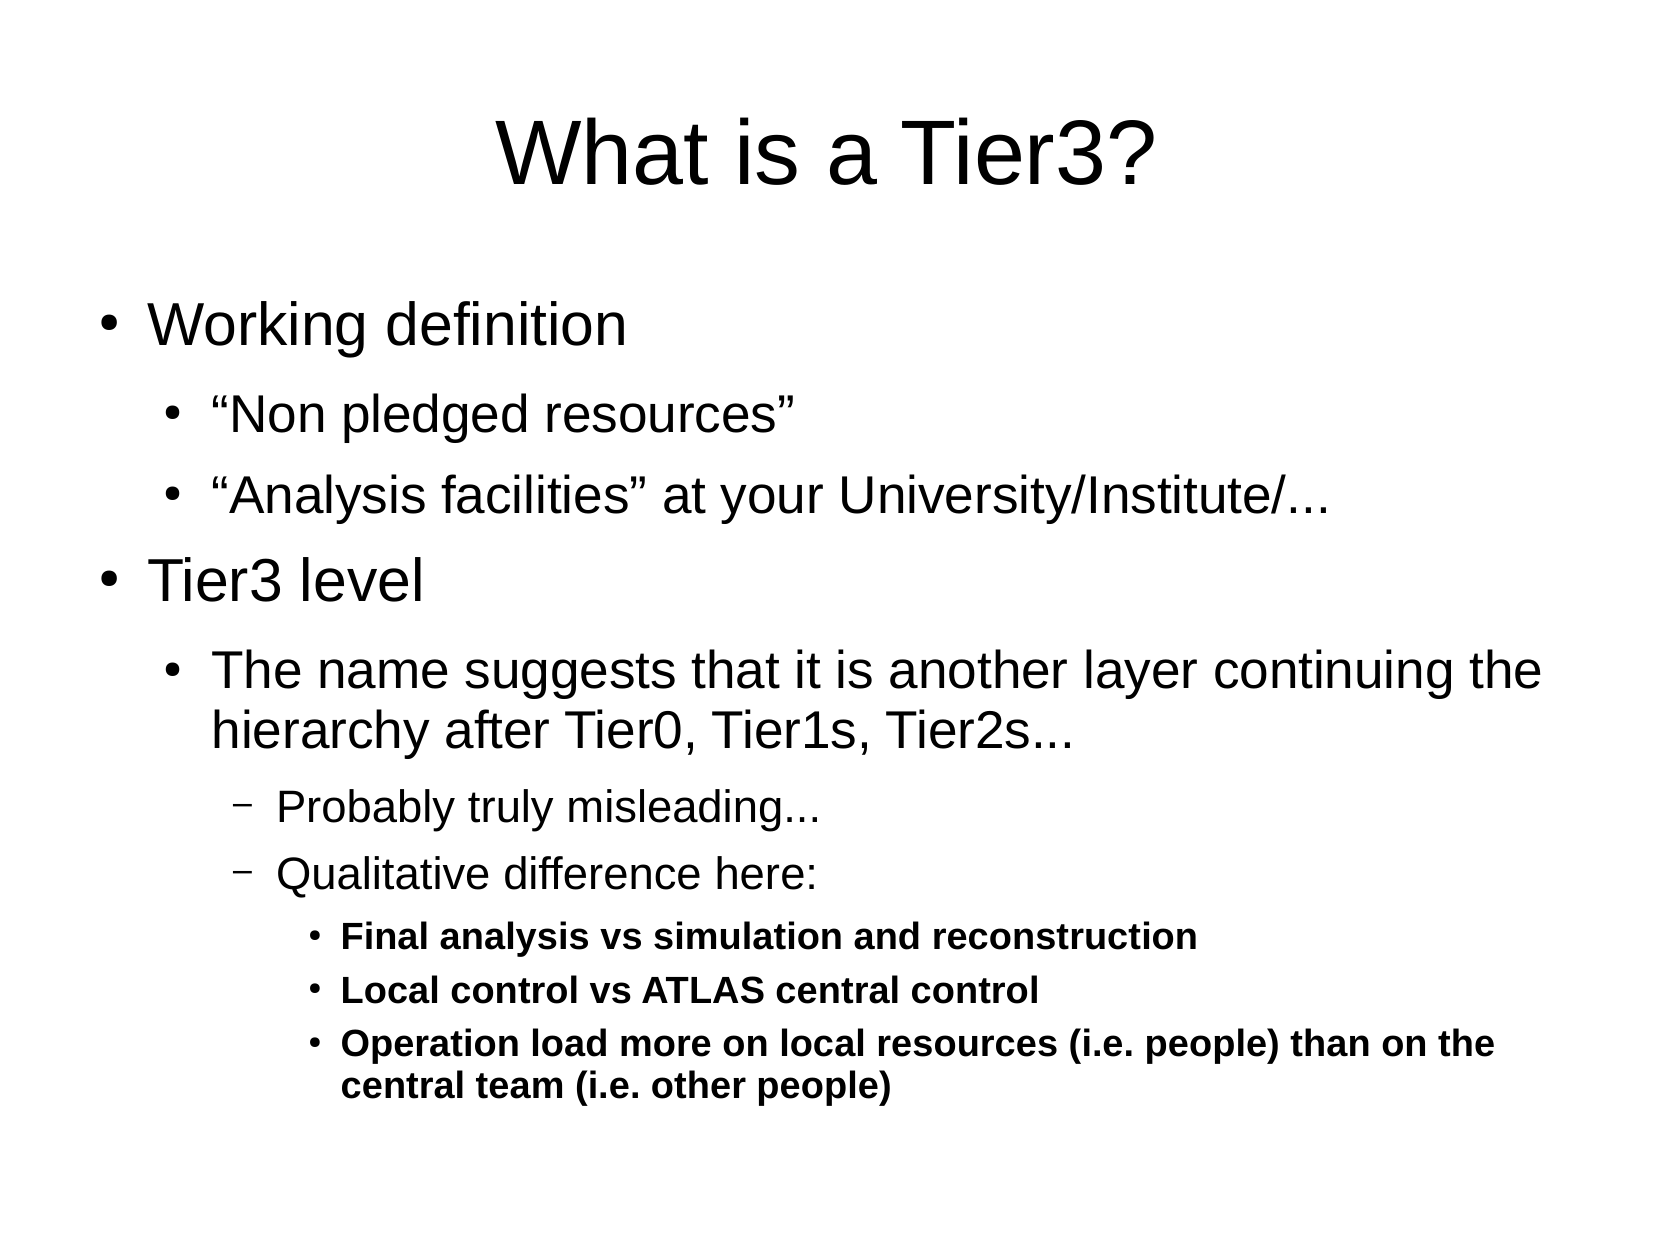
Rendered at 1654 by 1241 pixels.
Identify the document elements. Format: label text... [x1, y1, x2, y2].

list Working definition “Non pledged resources” “Analysis facilities” at your University/Institute/... Tier3 level The name suggests that it is another layer continuing the hierarchy after Tier0, Tier1s, Tier2s... Probably truly misleading... Qualitative difference here: Final analysis vs simulation and reconstruction Local control vs ATLAS central control Operation load more on local resources (i.e. people) than on the central team (i.e. other people) [82, 290, 1571, 1109]
title What is a Tier3? [82, 56, 1571, 250]
